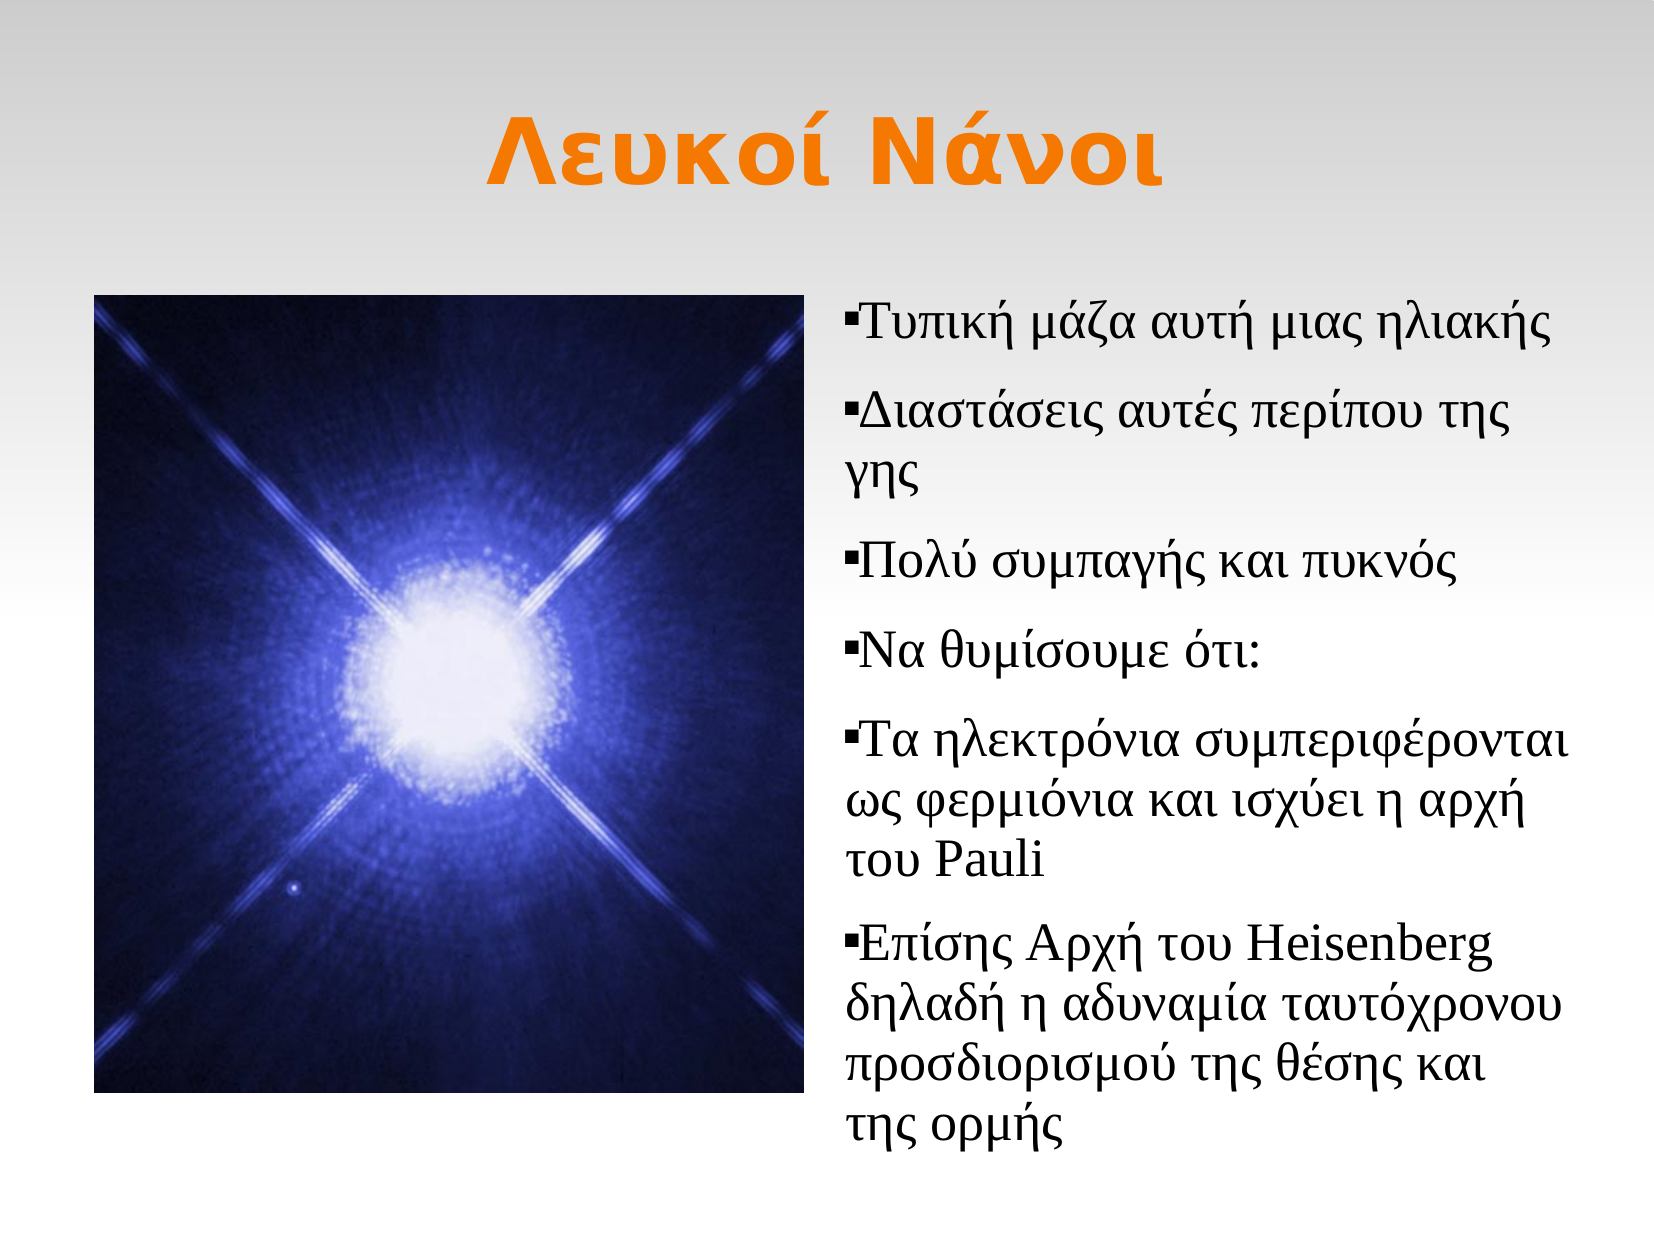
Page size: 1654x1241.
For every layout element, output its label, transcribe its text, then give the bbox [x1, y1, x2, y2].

picture [82, 290, 809, 1109]
list Τυπική μάζα αυτή μιας ηλιακής Διαστάσεις αυτές περίπου της γης Πολύ συμπαγής και πυκνός Να θυμίσουμε ότι: Τα ηλεκτρόνια συμπεριφέρονται ως φερμιόνια και ισχύει η αρχή του Pauli Επίσης Αρχή του Heisenberg δηλαδή η αδυναμία ταυτόχρονου προσδιορισμού της θέσης και της ορμής [845, 290, 1572, 1165]
title Λευκοί Νάνοι [82, 49, 1571, 257]
